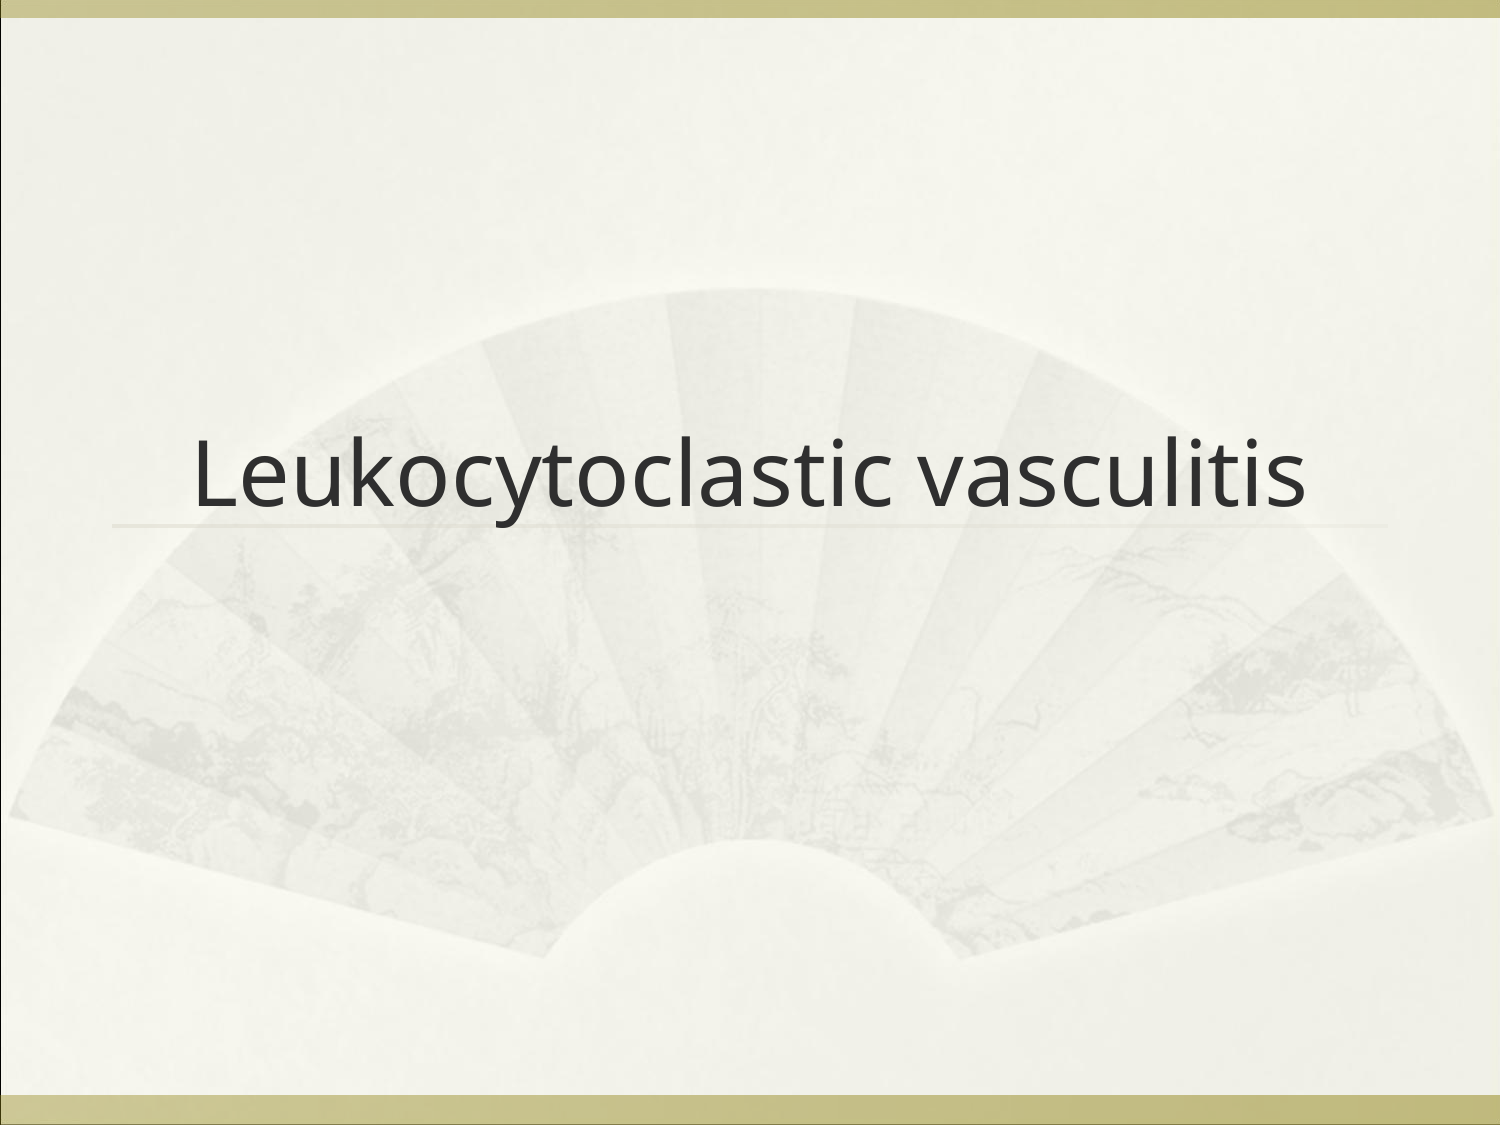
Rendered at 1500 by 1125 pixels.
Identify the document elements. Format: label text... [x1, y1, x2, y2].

title Leukocytoclastic vasculitis [112, 349, 1388, 591]
picture [0, 18, 1500, 1095]
